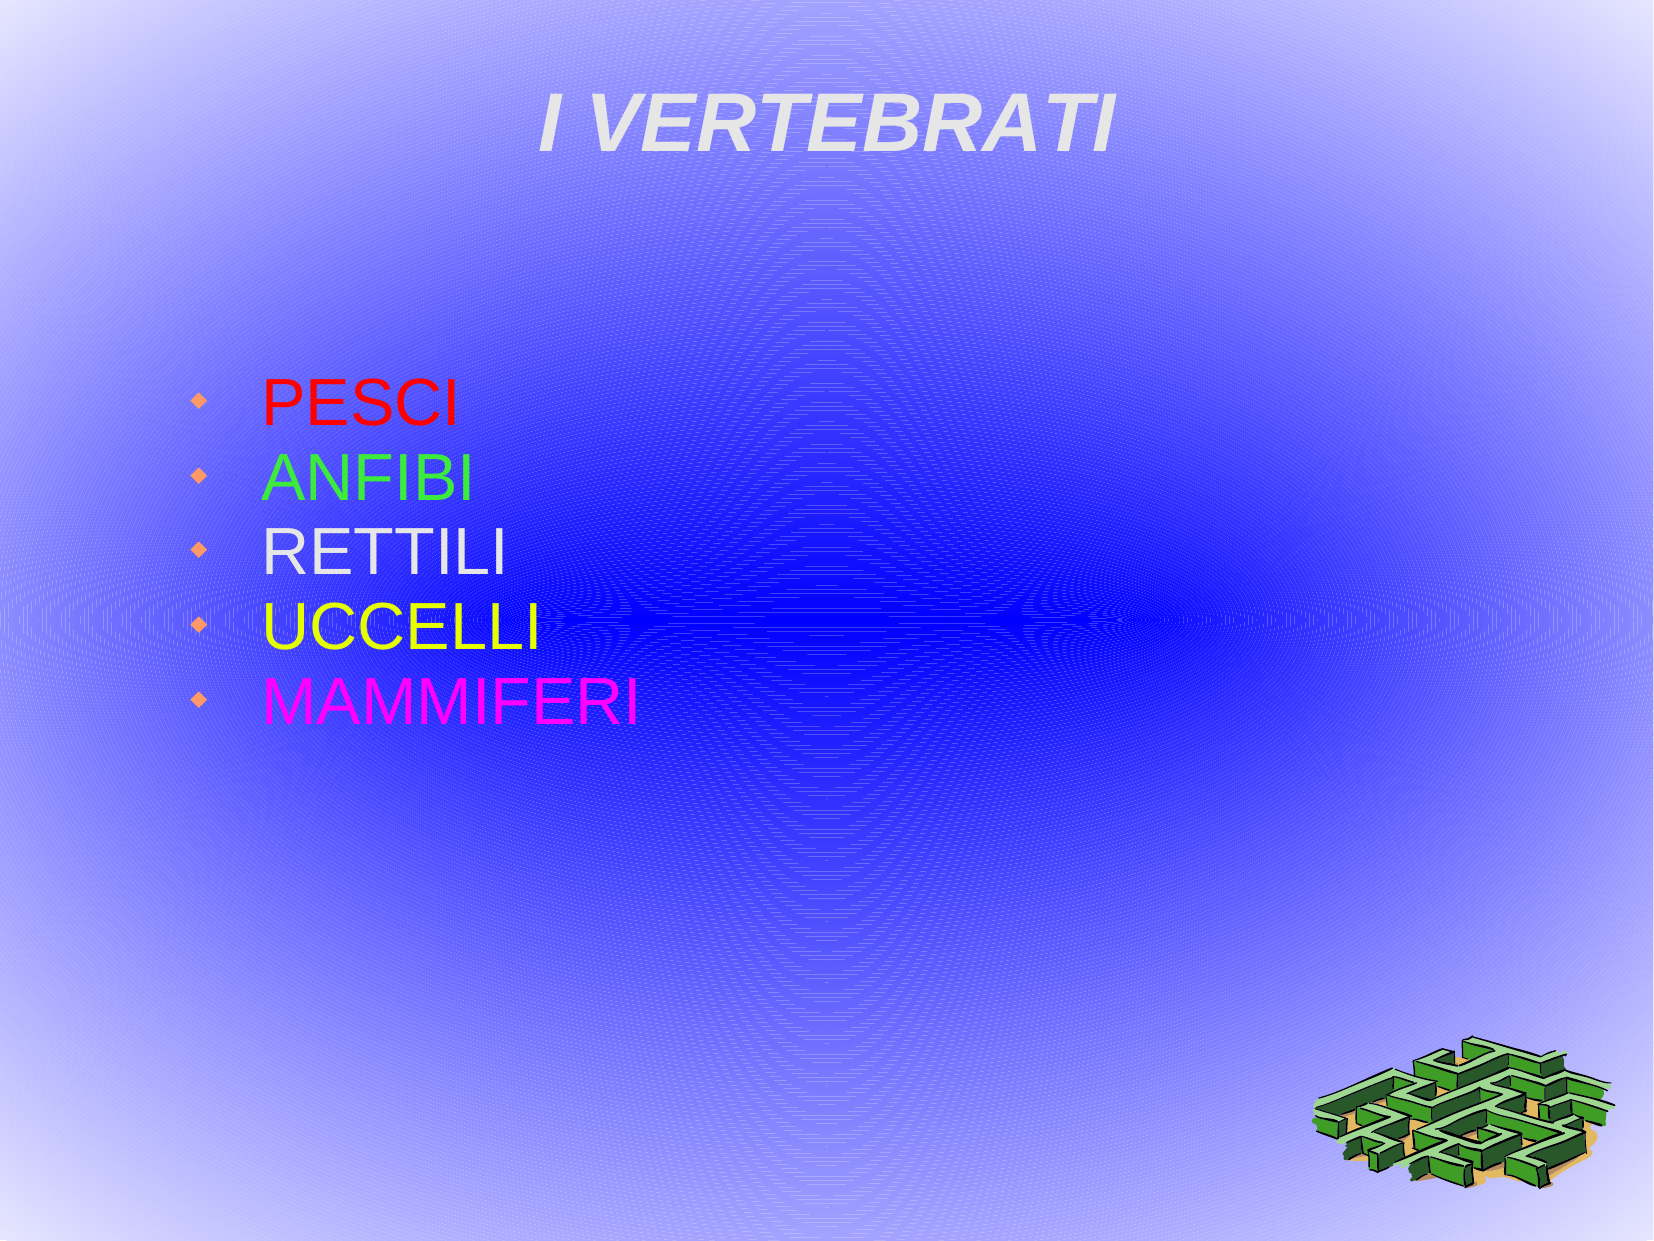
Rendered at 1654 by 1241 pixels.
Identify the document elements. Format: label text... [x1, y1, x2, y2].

title I VERTEBRATI [121, 19, 1534, 227]
list PESCI ANFIBI RETTILI UCCELLI MAMMIFERI [178, 364, 1570, 1147]
